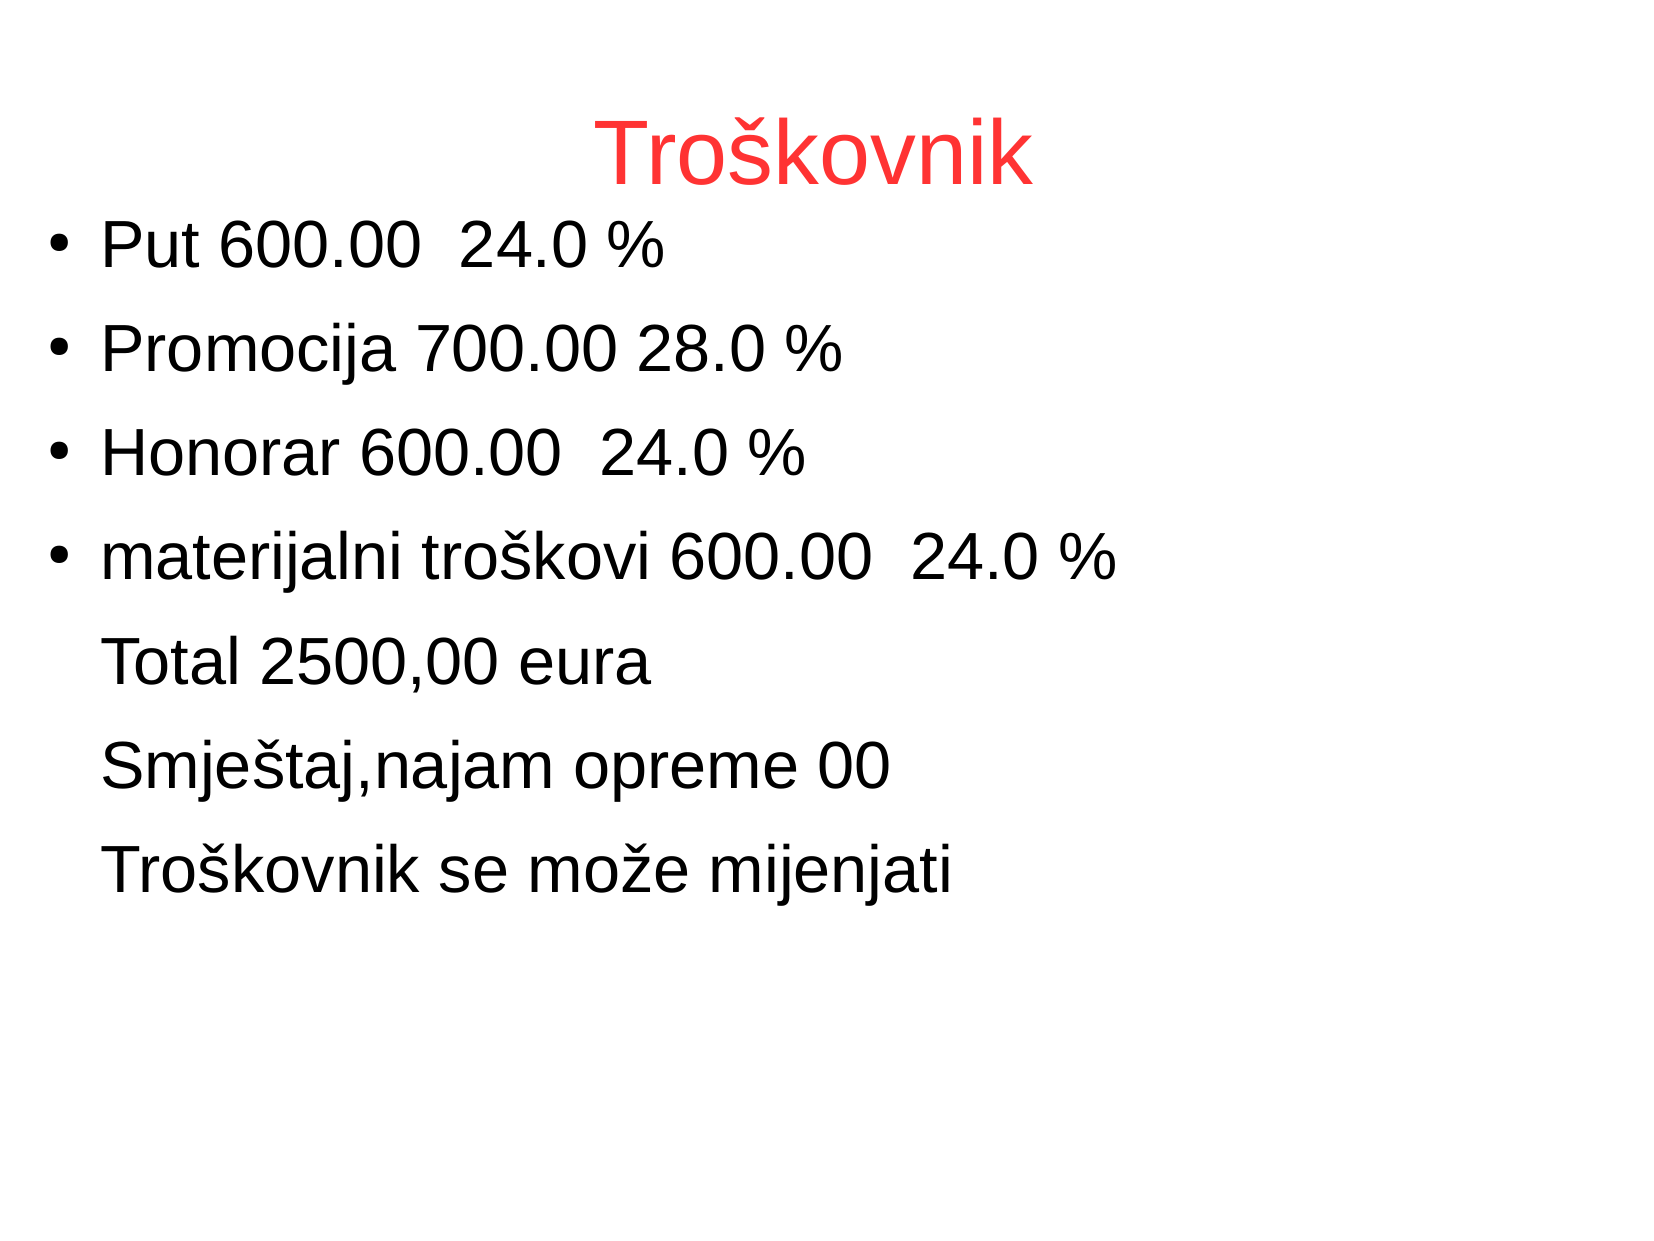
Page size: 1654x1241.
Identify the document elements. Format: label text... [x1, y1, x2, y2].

title Troškovnik [82, 49, 1571, 206]
list Put 600.00 24.0 % Promocija 700.00 28.0 % Honorar 600.00 24.0 % materijalni troškovi 600.00 24.0 % Total 2500,00 eura Smještaj,najam opreme 00 Troškovnik se može mijenjati [29, 206, 1654, 1109]
